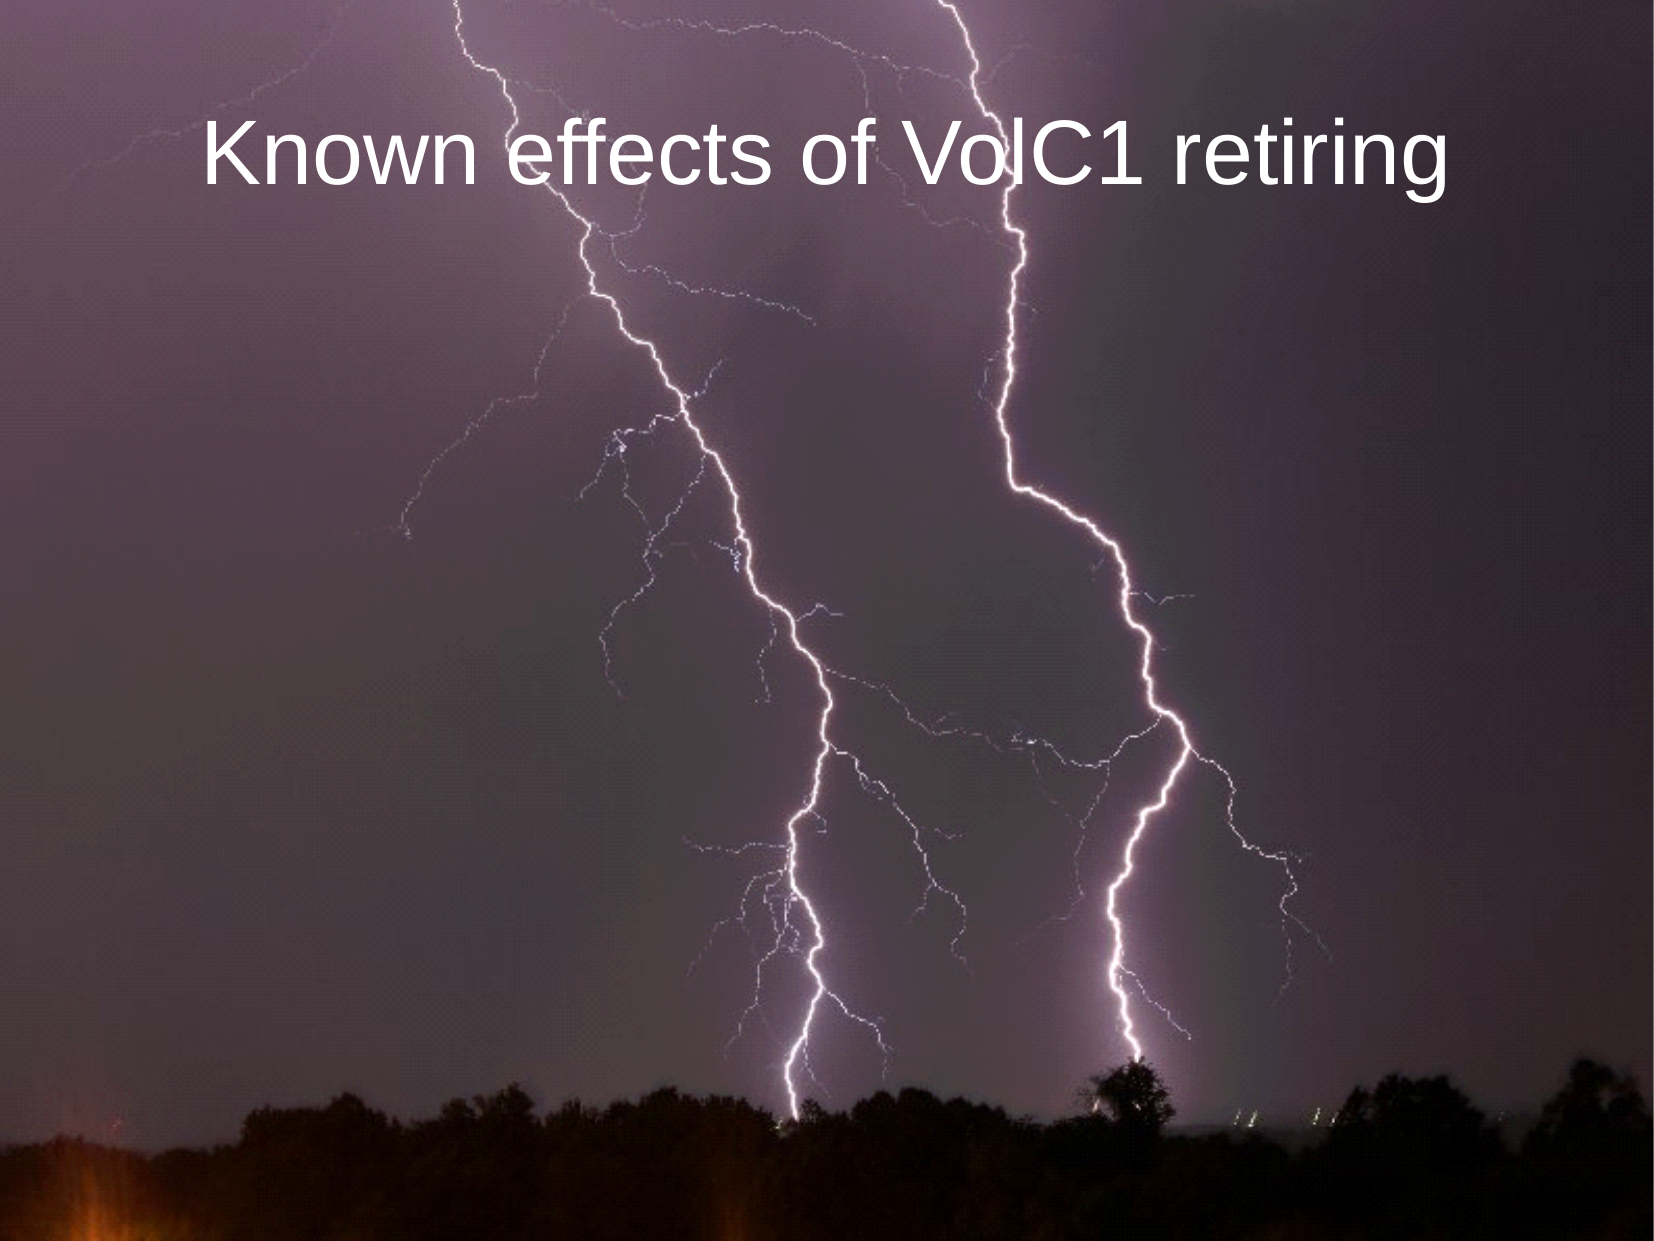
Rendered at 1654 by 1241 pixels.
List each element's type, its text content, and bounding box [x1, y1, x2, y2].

picture [0, 0, 1654, 1241]
title Known effects of VolC1 retiring [82, 49, 1571, 257]
